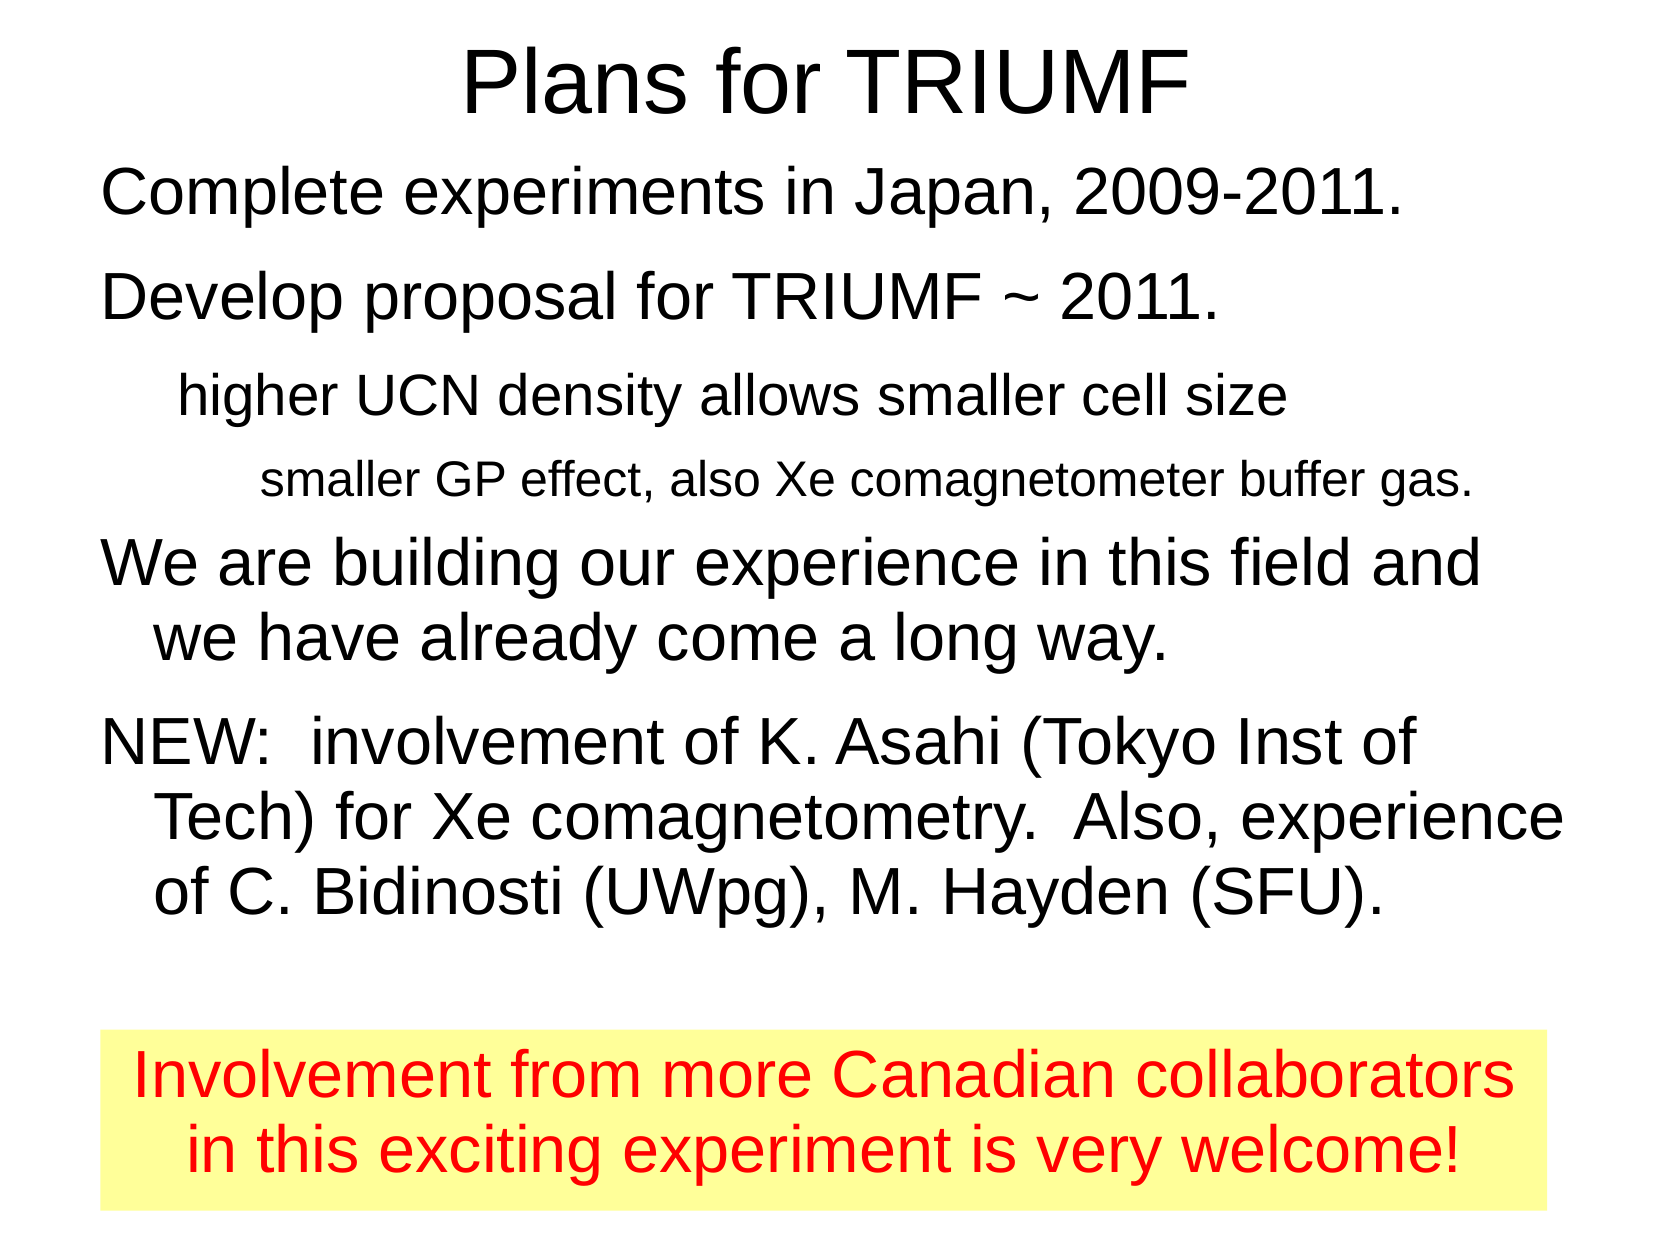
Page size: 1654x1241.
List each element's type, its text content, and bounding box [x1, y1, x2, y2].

text_box Involvement from more Canadian collaborators in this exciting experiment is very welcome! [100, 1029, 1548, 1211]
title Plans for TRIUMF [82, 17, 1571, 146]
list Complete experiments in Japan, 2009-2011. Develop proposal for TRIUMF ~ 2011. higher UCN density allows smaller cell size smaller GP effect, also Xe comagnetometer buffer gas. We are building our experience in this field and we have already come a long way. NEW: involvement of K. Asahi (Tokyo Inst of Tech) for Xe comagnetometry. Also, experience of C. Bidinosti (UWpg), M. Hayden (SFU). [82, 154, 1571, 1001]
